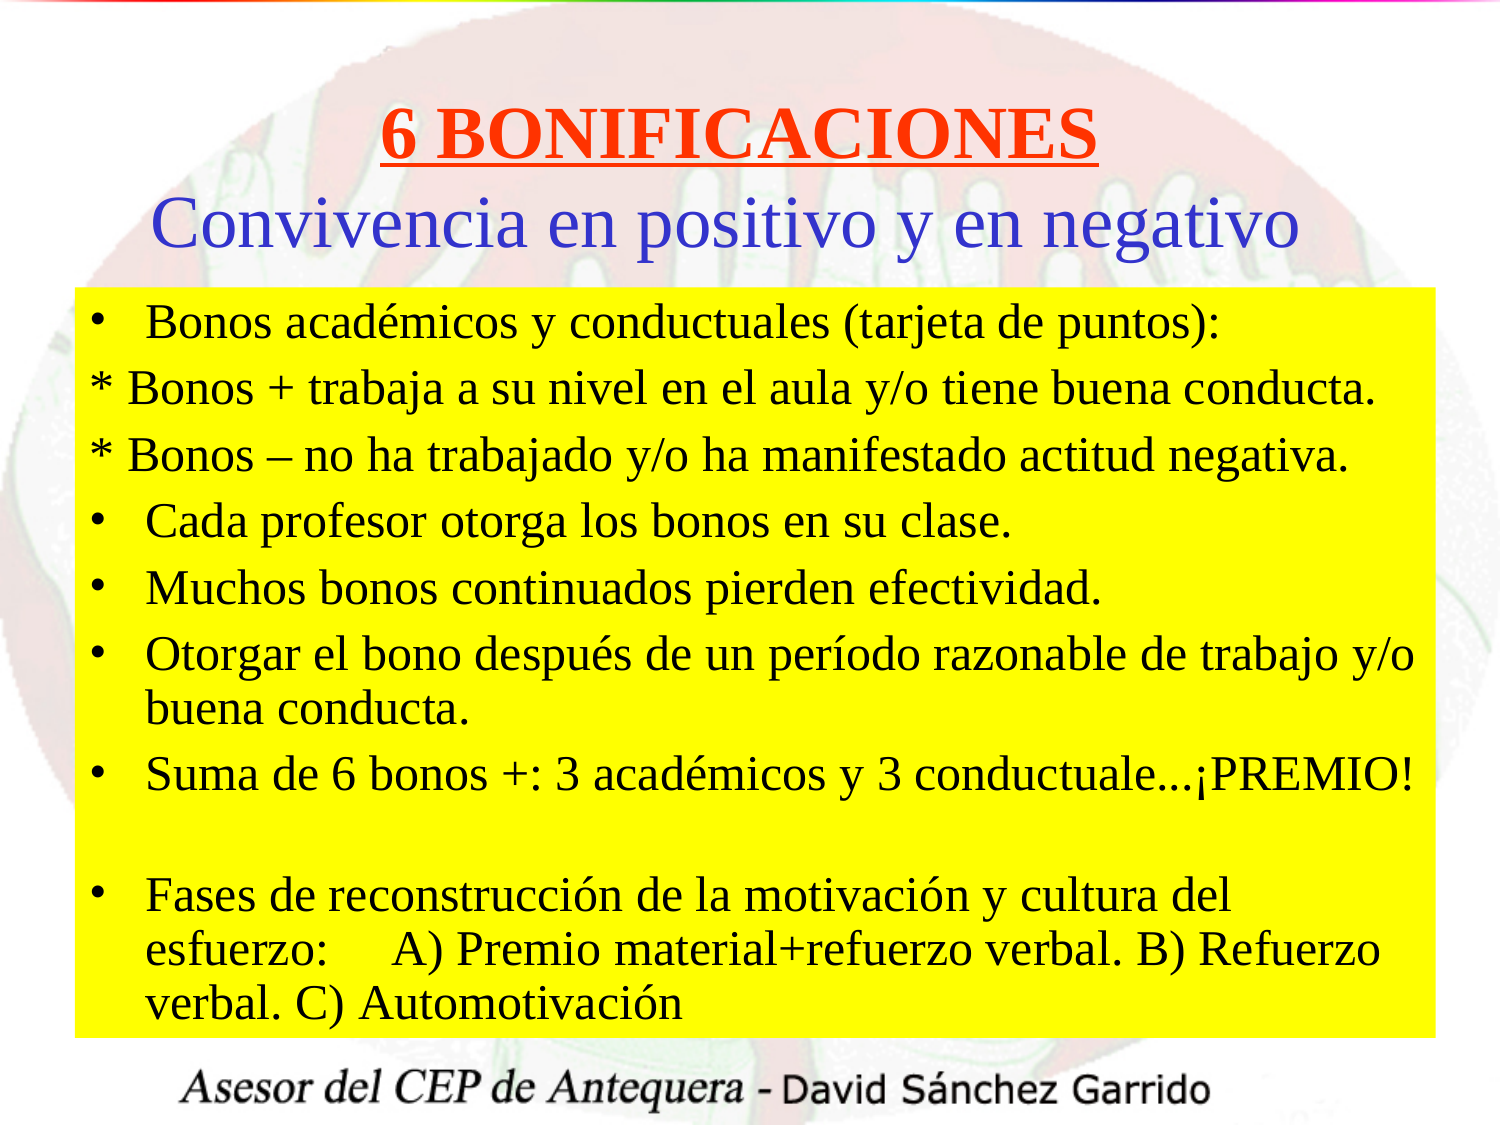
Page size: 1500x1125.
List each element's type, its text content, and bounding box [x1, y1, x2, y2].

text_box Convivencia en positivo y en negativo [135, 164, 1317, 271]
text_box 6 BONIFICACIONES [64, 76, 1415, 182]
text_box Bonos académicos y conductuales (tarjeta de puntos): * Bonos + trabaja a su nivel en el aula y/o tiene buena conducta. * Bonos – no ha trabajado y/o ha manifestado actitud negativa. Cada profesor otorga los bonos en su clase. Muchos bonos continuados pierden efectividad. Otorgar el bono después de un período razonable de trabajo y/o buena conducta. Suma de 6 bonos +: 3 académicos y 3 conductuale...¡PREMIO! Fases de reconstrucción de la motivación y cultura del esfuerzo: A) Premio material+refuerzo verbal. B) Refuerzo verbal. C) Automotivación [74, 287, 1436, 1038]
picture [0, 0, 1500, 1125]
